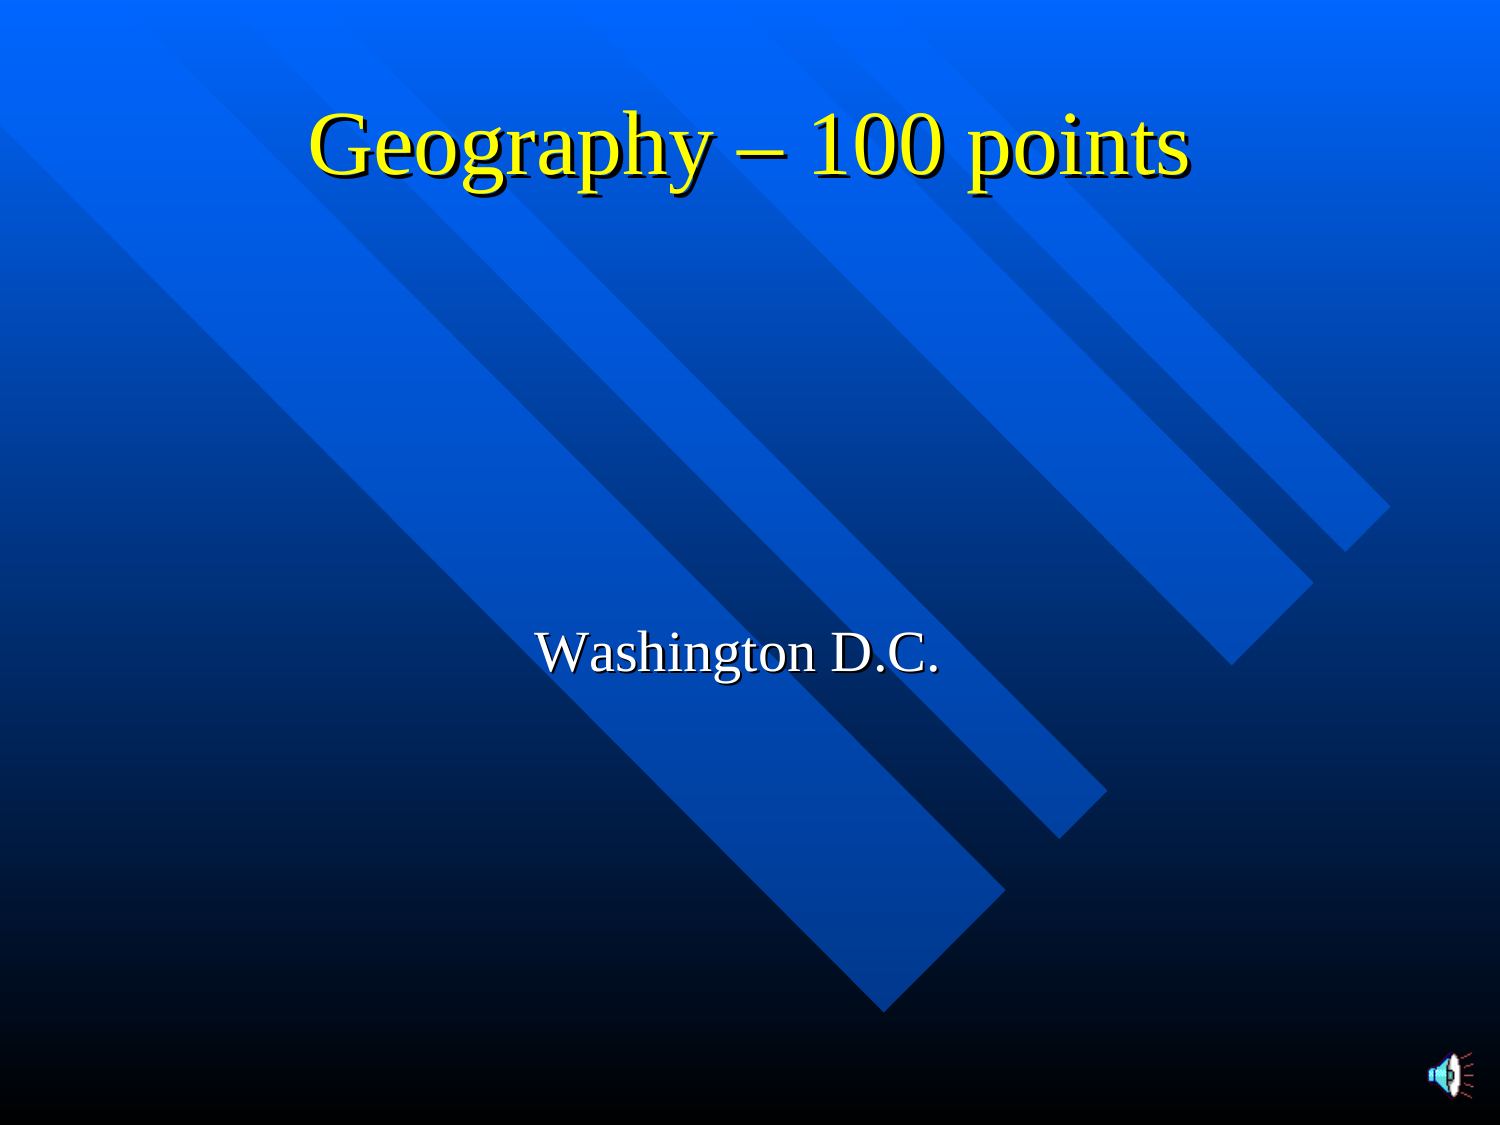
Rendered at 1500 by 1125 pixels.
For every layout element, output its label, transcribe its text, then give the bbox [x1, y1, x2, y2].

picture [1426, 1051, 1477, 1102]
title Geography – 100 points [112, 37, 1388, 238]
table_header Washington D.C. [125, 313, 1350, 983]
